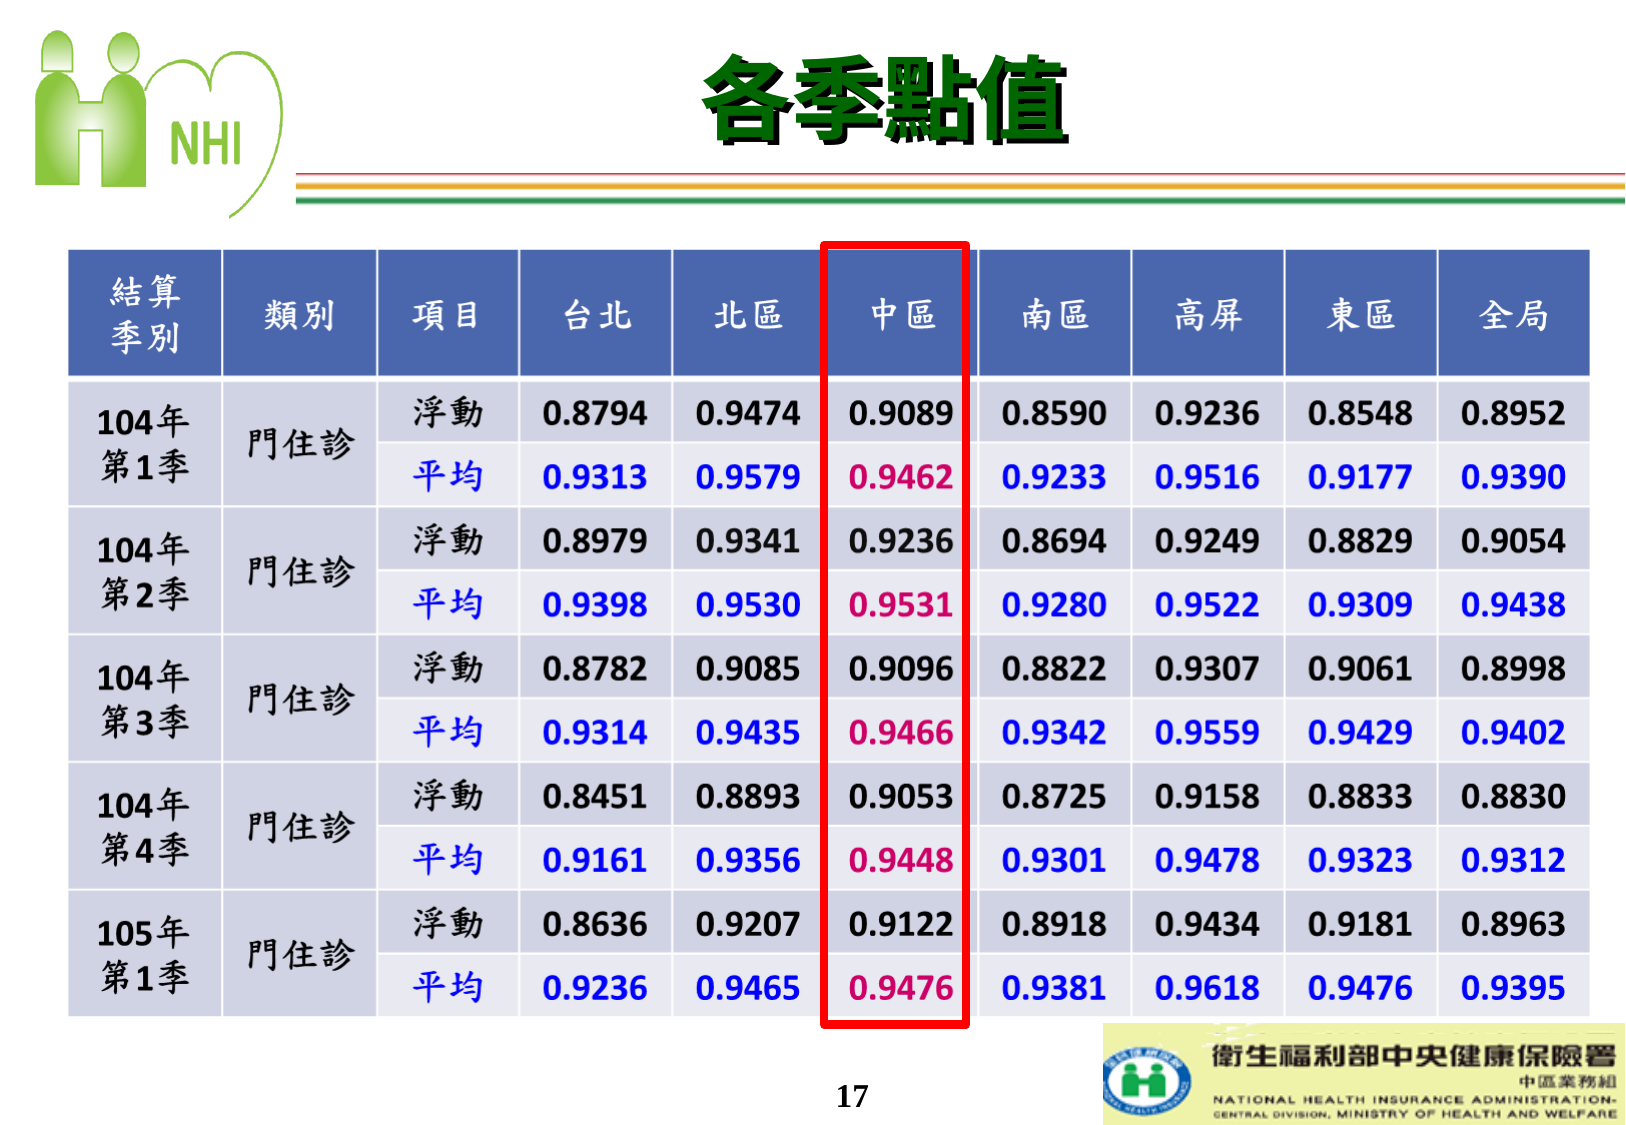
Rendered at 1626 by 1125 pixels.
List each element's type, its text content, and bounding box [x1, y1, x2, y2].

title 各季點值 [339, 30, 1427, 161]
picture [828, 249, 962, 1020]
picture [67, 248, 1591, 1033]
